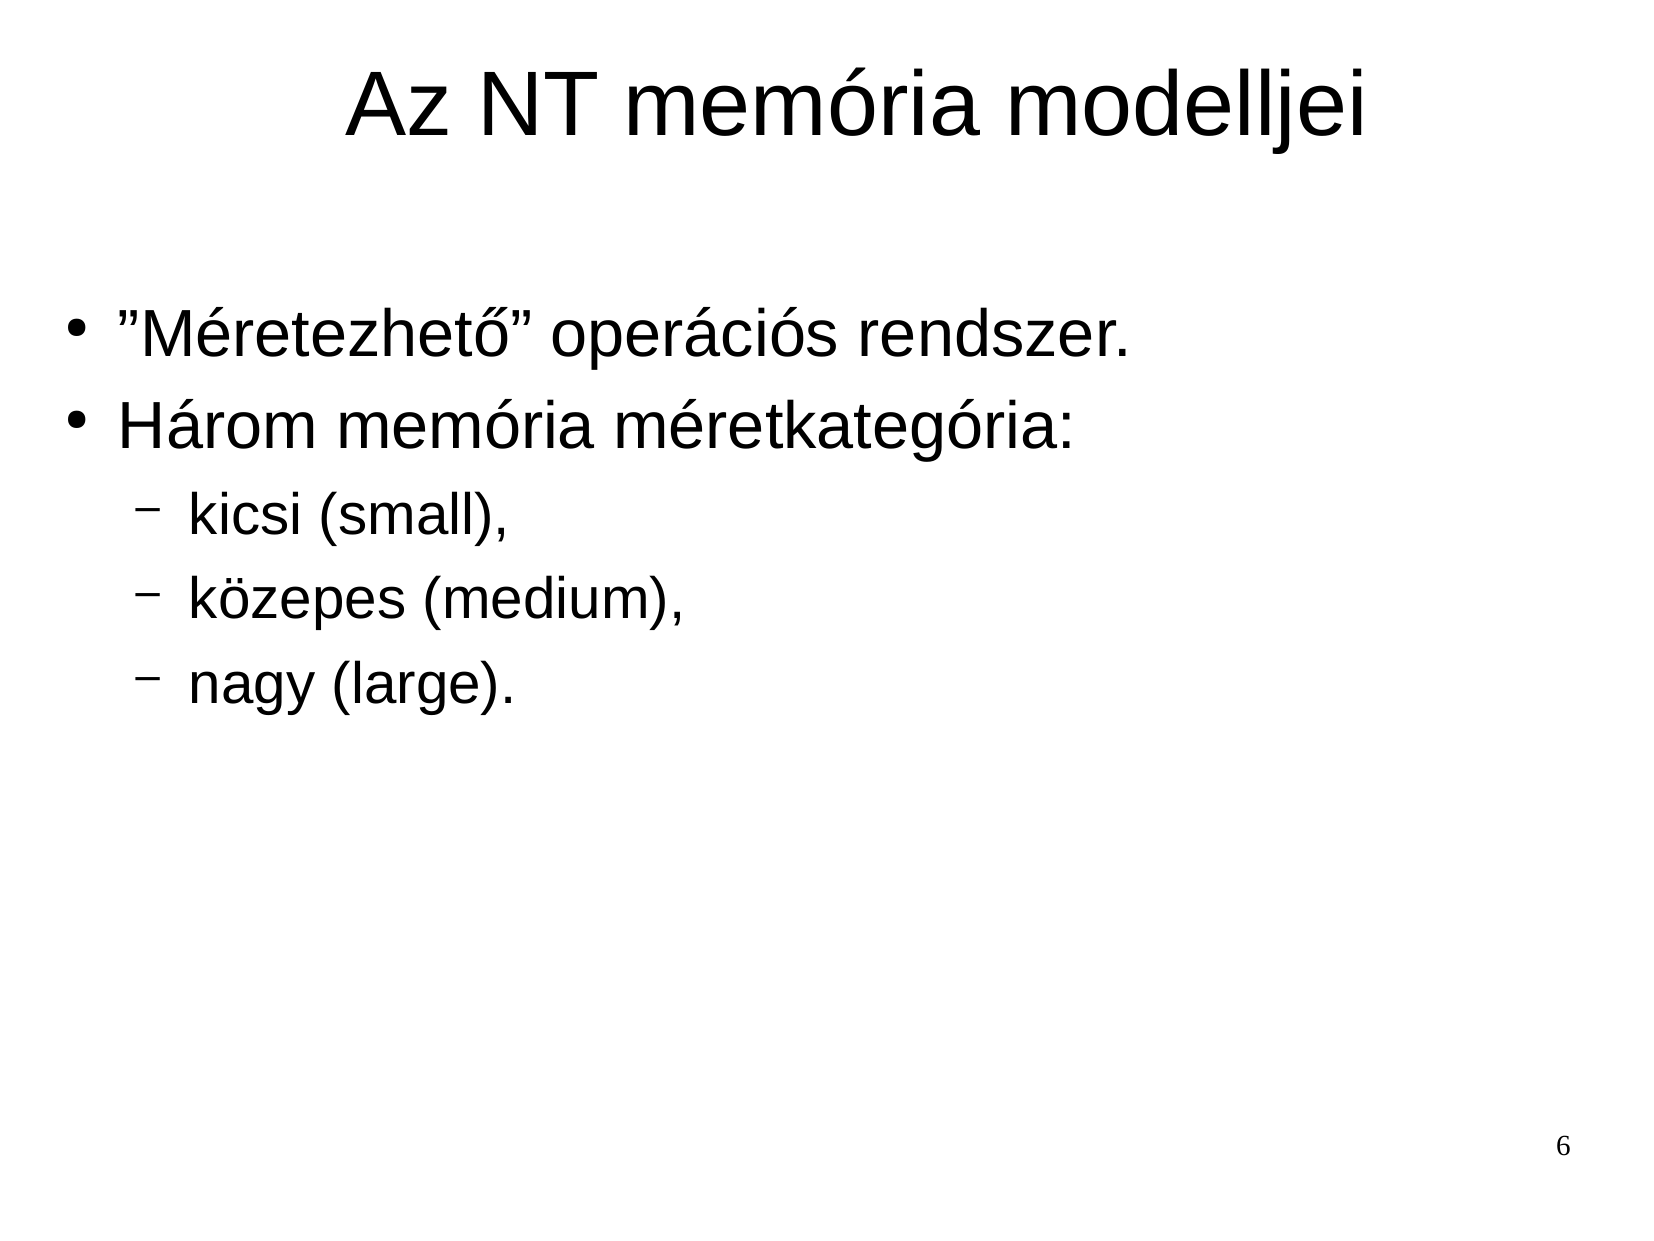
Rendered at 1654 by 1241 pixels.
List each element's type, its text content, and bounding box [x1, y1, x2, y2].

title Az NT memória modelljei [136, 20, 1543, 178]
list ”Méretezhető” operációs rendszer. Három memória méretkategória: kicsi (small), közepes (medium), nagy (large). [32, 281, 1654, 1220]
